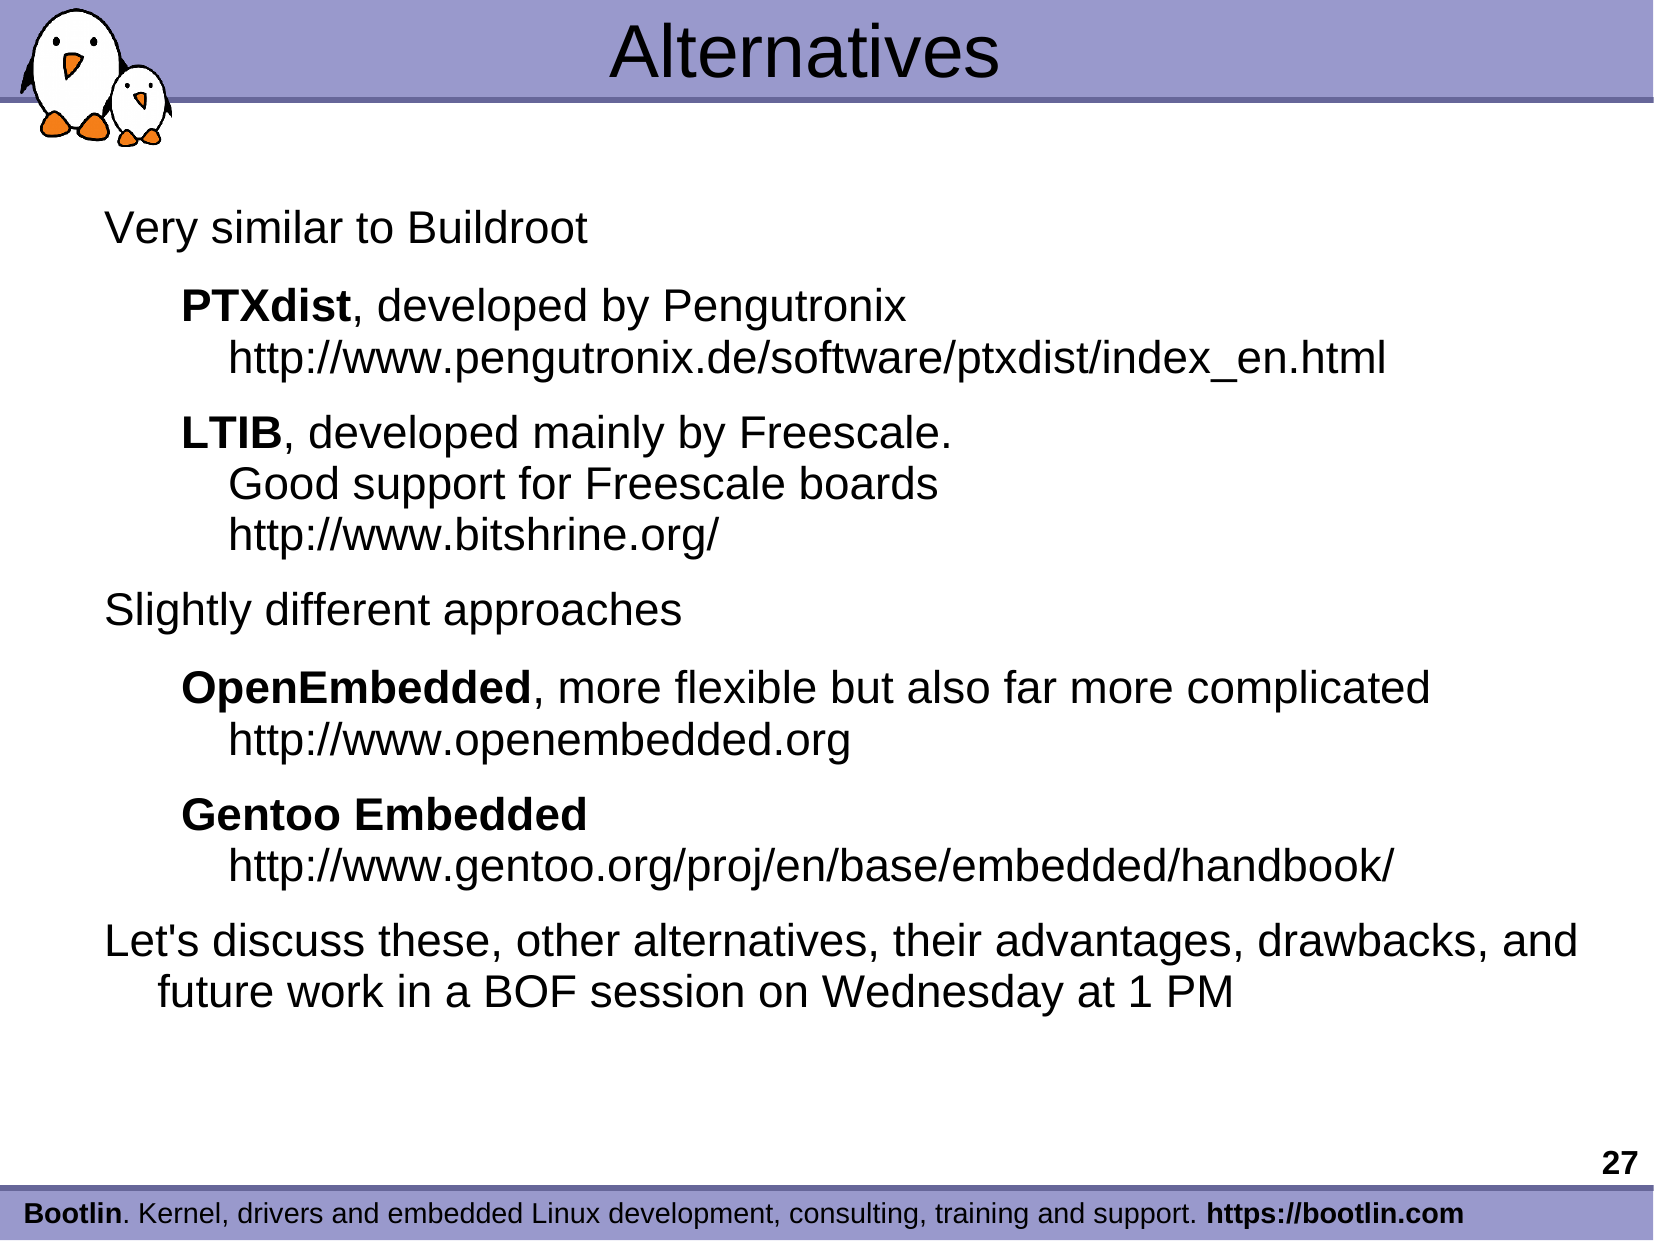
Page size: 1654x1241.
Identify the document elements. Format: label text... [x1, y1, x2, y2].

list Very similar to Buildroot PTXdist, developed by Pengutronix http://www.pengutronix.de/software/ptxdist/index_en.html LTIB, developed mainly by Freescale. Good support for Freescale boards http://www.bitshrine.org/ Slightly different approaches OpenEmbedded, more flexible but also far more complicated http://www.openembedded.org Gentoo Embedded http://www.gentoo.org/proj/en/base/embedded/handbook/ Let's discuss these, other alternatives, their advantages, drawbacks, and future work in a BOF session on Wednesday at 1 PM [86, 201, 1612, 1101]
picture [20, 8, 172, 147]
title Alternatives [60, 0, 1551, 103]
